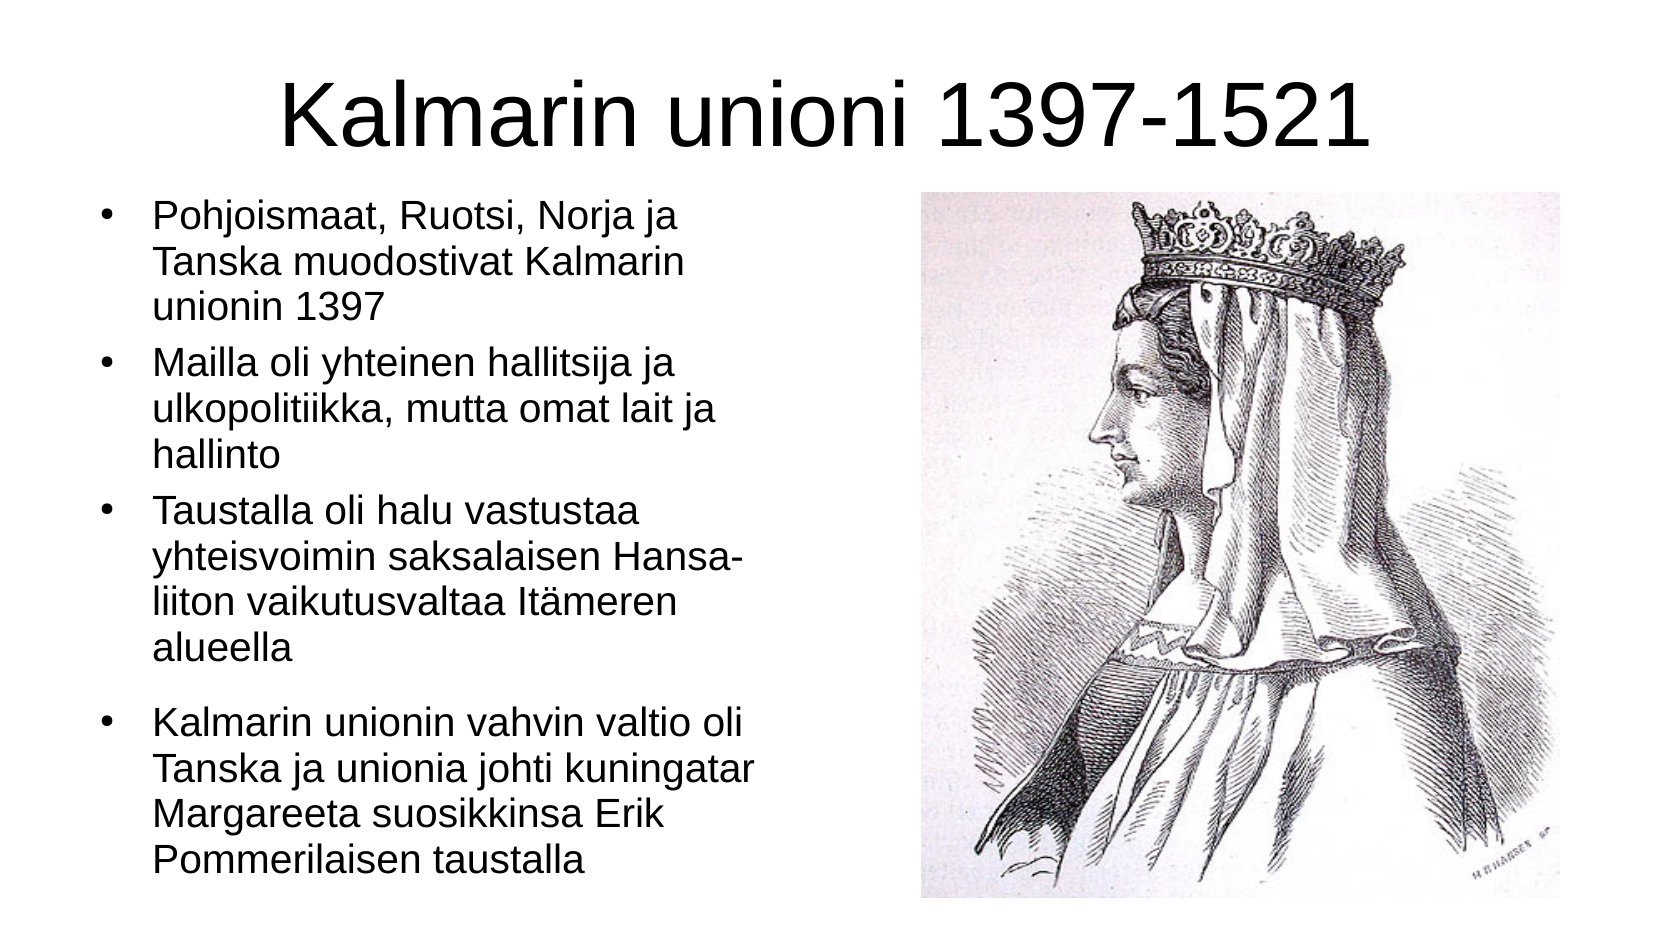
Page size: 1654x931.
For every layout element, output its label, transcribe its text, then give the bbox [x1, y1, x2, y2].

list Pohjoismaat, Ruotsi, Norja ja Tanska muodostivat Kalmarin unionin 1397 Mailla oli yhteinen hallitsija ja ulkopolitiikka, mutta omat lait ja hallinto Taustalla oli halu vastustaa yhteisvoimin saksalaisen Hansa-liiton vaikutusvaltaa Itämeren alueella Kalmarin unionin vahvin valtio oli Tanska ja unionia johti kuningatar Margareeta suosikkinsa Erik Pommerilaisen taustalla [82, 192, 809, 886]
title Kalmarin unioni 1397-1521 [82, 37, 1571, 193]
picture [921, 192, 1560, 898]
